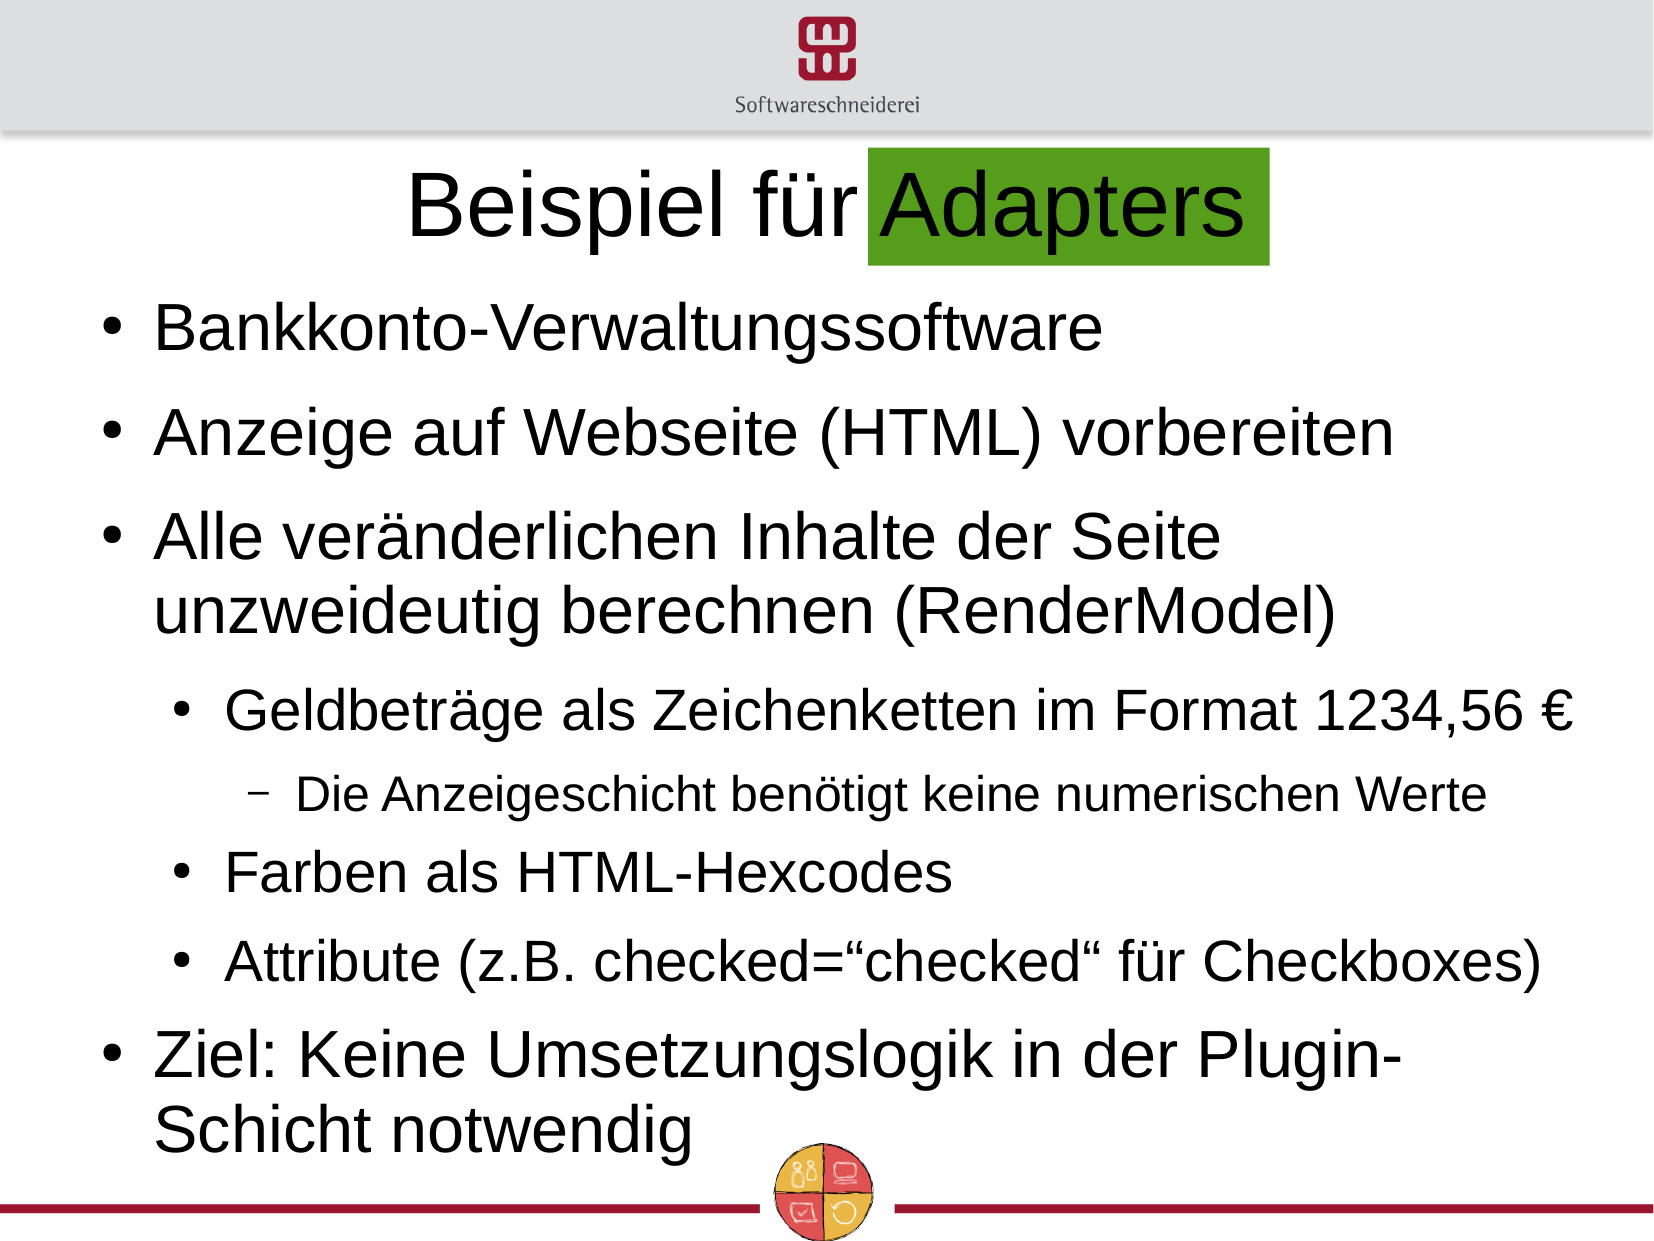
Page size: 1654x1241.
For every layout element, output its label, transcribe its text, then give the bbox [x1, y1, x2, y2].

title Beispiel für Adapters [82, 147, 1571, 257]
list Bankkonto-Verwaltungssoftware Anzeige auf Webseite (HTML) vorbereiten Alle veränderlichen Inhalte der Seite unzweideutig berechnen (RenderModel) Geldbeträge als Zeichenketten im Format 1234,56 € Die Anzeigeschicht benötigt keine numerischen Werte Farben als HTML-Hexcodes Attribute (z.B. checked=“checked“ für Checkboxes) Ziel: Keine Umsetzungslogik in der Plugin-Schicht notwendig [82, 290, 1619, 1167]
picture [0, 0, 1654, 1241]
text_box [868, 257, 1270, 266]
